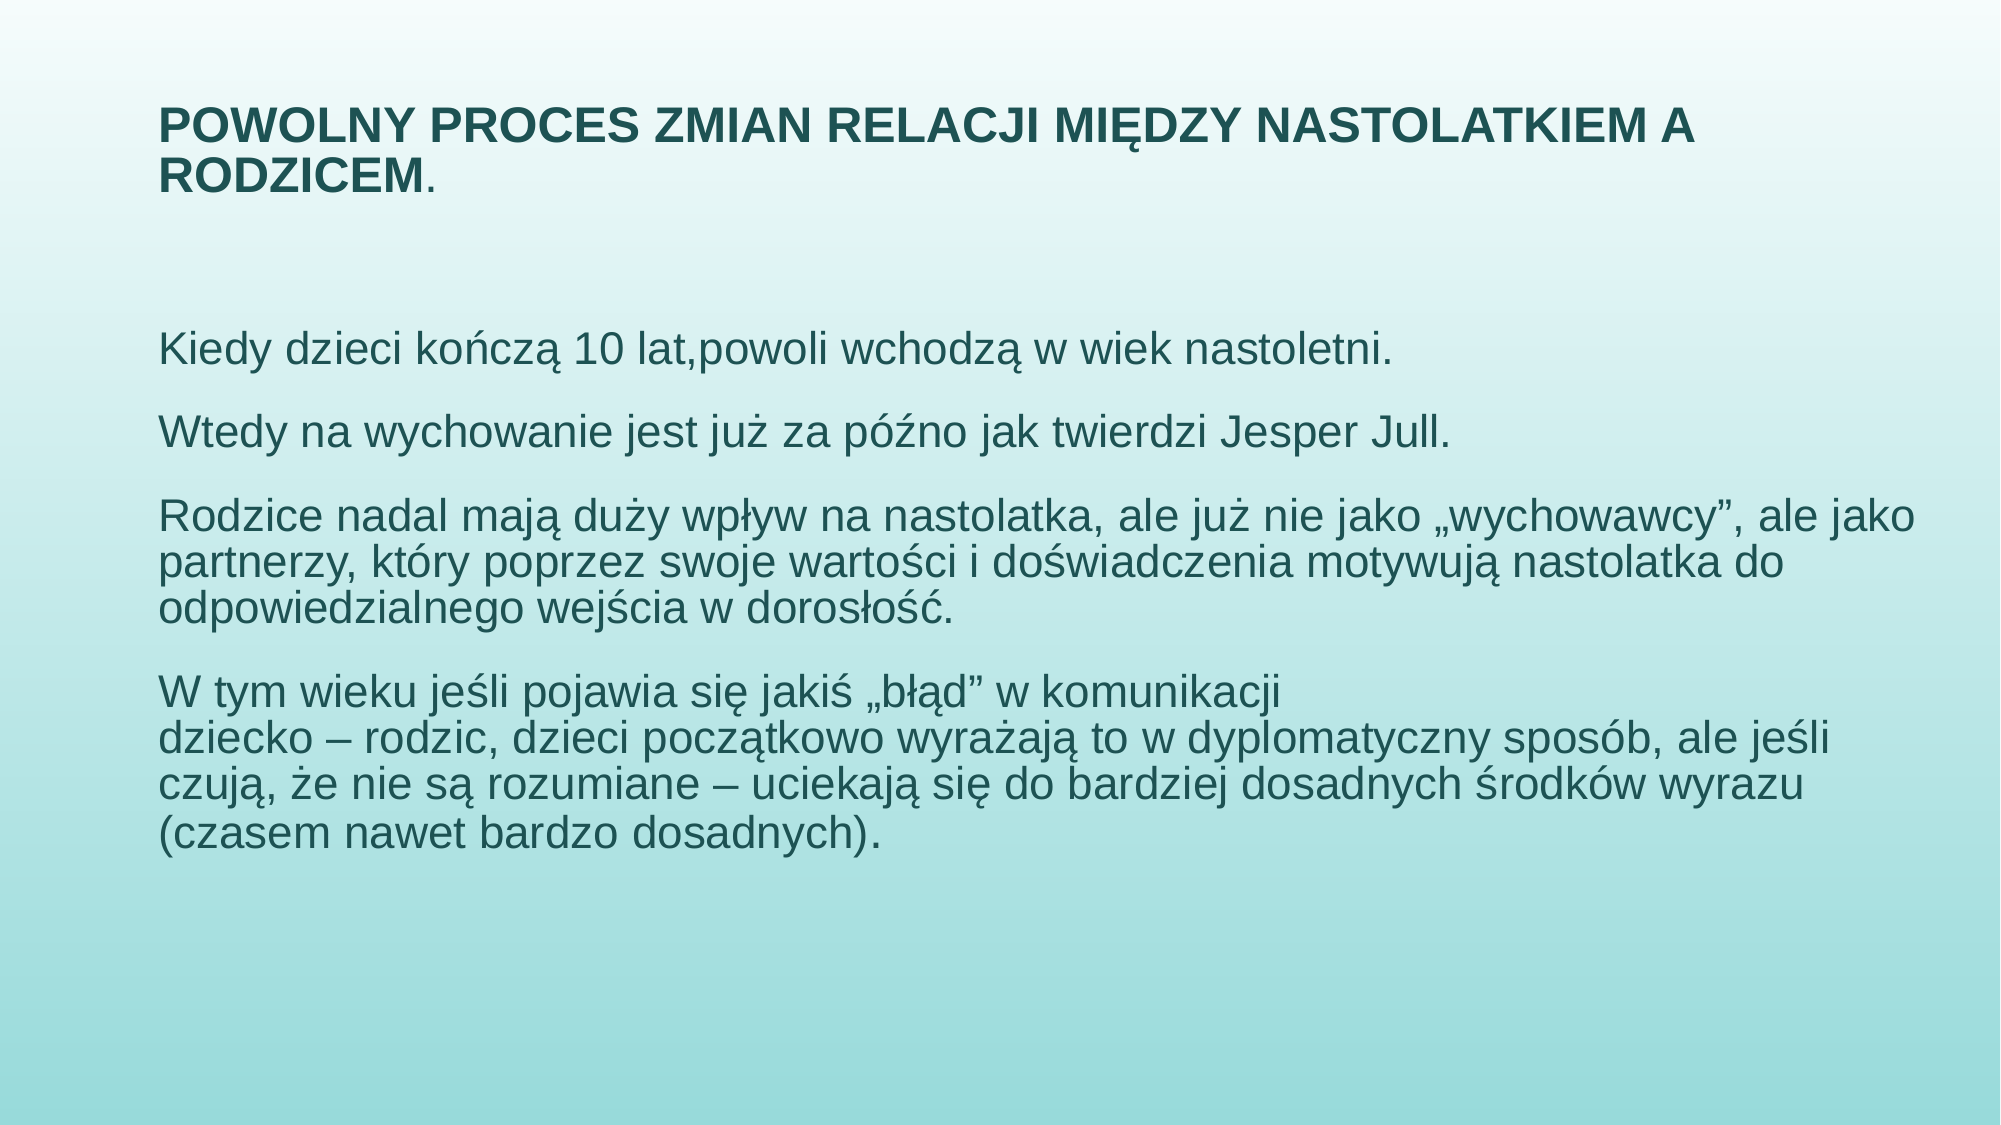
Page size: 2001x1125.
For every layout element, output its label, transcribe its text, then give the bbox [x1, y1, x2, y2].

list POWOLNY PROCES ZMIAN RELACJI MIĘDZY NASTOLATKIEM A RODZICEM. Kiedy dzieci kończą 10 lat,powoli wchodzą w wiek nastoletni. Wtedy na wychowanie jest już za późno jak twierdzi Jesper Jull. Rodzice nadal mają duży wpływ na nastolatka, ale już nie jako „wychowawcy”, ale jako partnerzy, który poprzez swoje wartości i doświadczenia motywują nastolatka do odpowiedzialnego wejścia w dorosłość. W tym wieku jeśli pojawia się jakiś „błąd” w komunikacji dziecko – rodzic, dzieci początkowo wyrażają to w dyplomatyczny sposób, ale jeśli czują, że nie są rozumiane – uciekają się do bardziej dosadnych środków wyrazu (czasem nawet bardzo dosadnych). [143, 94, 1974, 1035]
